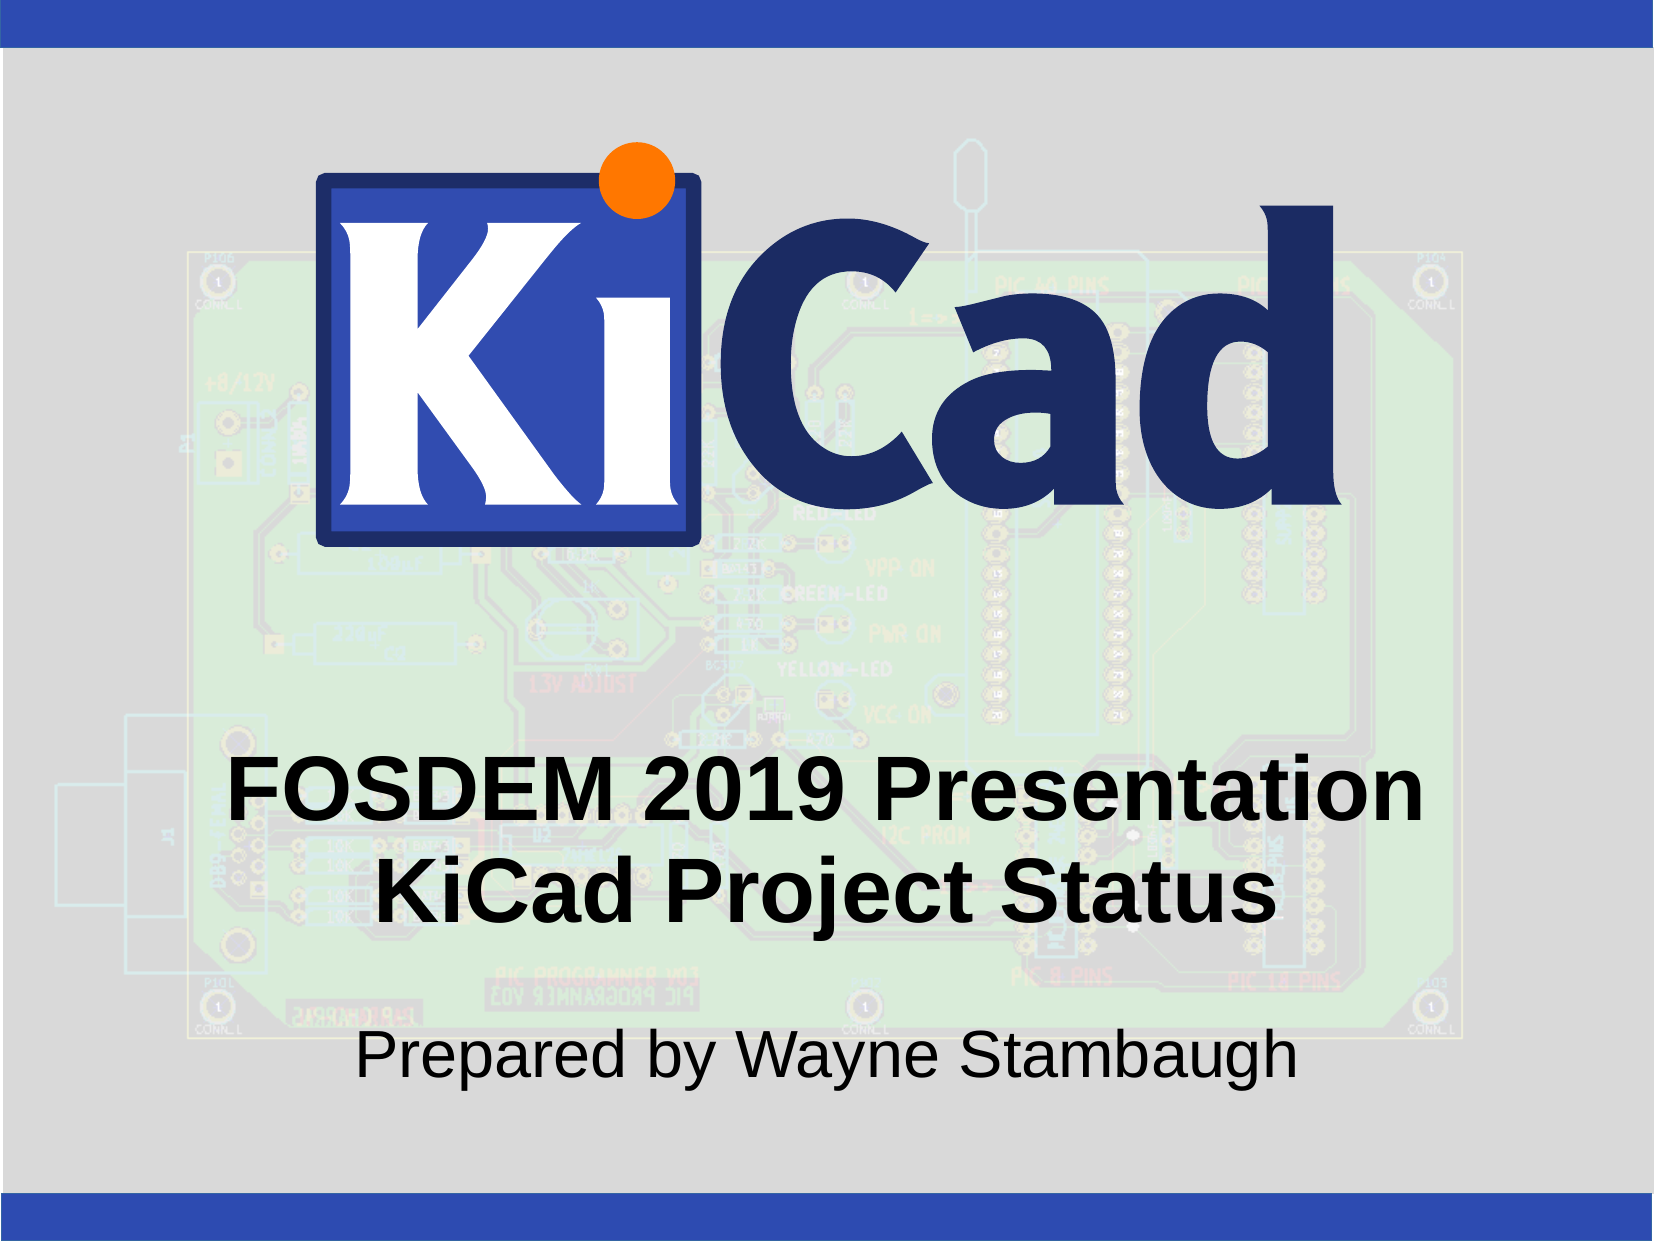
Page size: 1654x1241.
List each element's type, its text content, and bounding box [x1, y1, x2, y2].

text_box [0, 0, 1653, 48]
subtitle FOSDEM 2019 Presentation KiCad Project Status Prepared by Wayne Stambaugh [82, 720, 1571, 1110]
picture [3, 47, 1654, 1194]
text_box [1, 1193, 1652, 1241]
